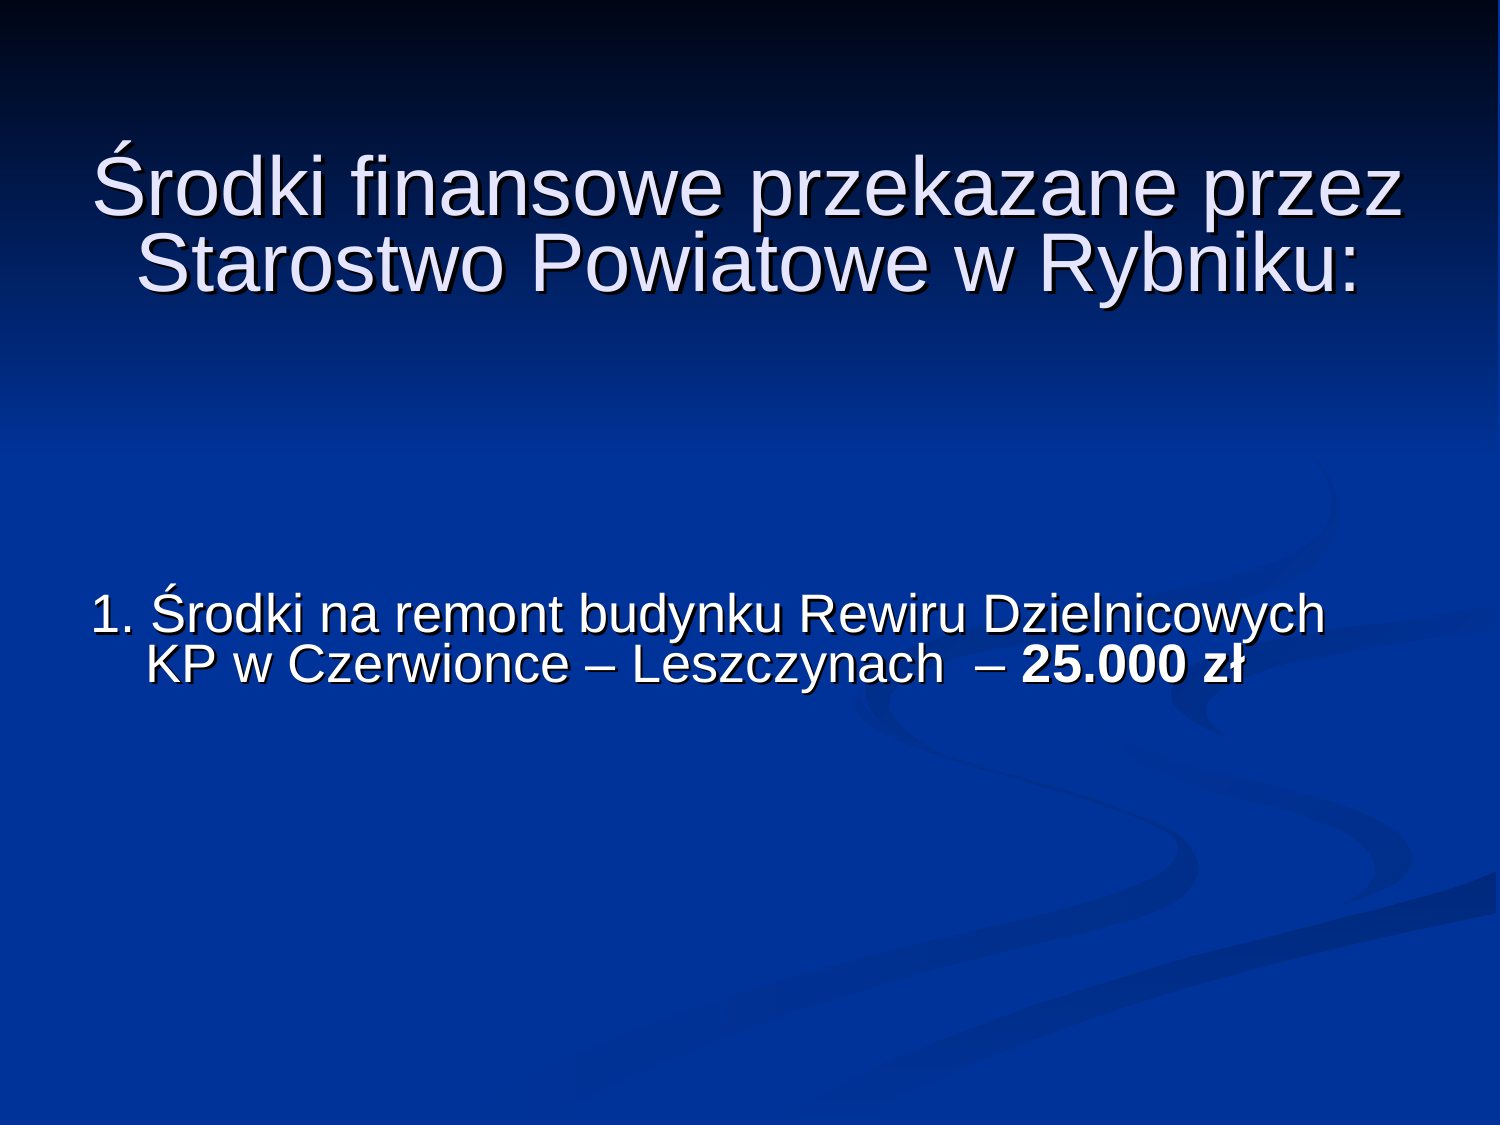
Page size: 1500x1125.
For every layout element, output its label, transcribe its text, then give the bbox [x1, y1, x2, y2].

title Środki finansowe przekazane przez Starostwo Powiatowe w Rybniku: [74, 70, 1423, 259]
list 1. Środki na remont budynku Rewiru Dzielnicowych KP w Czerwionce – Leszczynach – 25.000 zł [74, 259, 1423, 1001]
